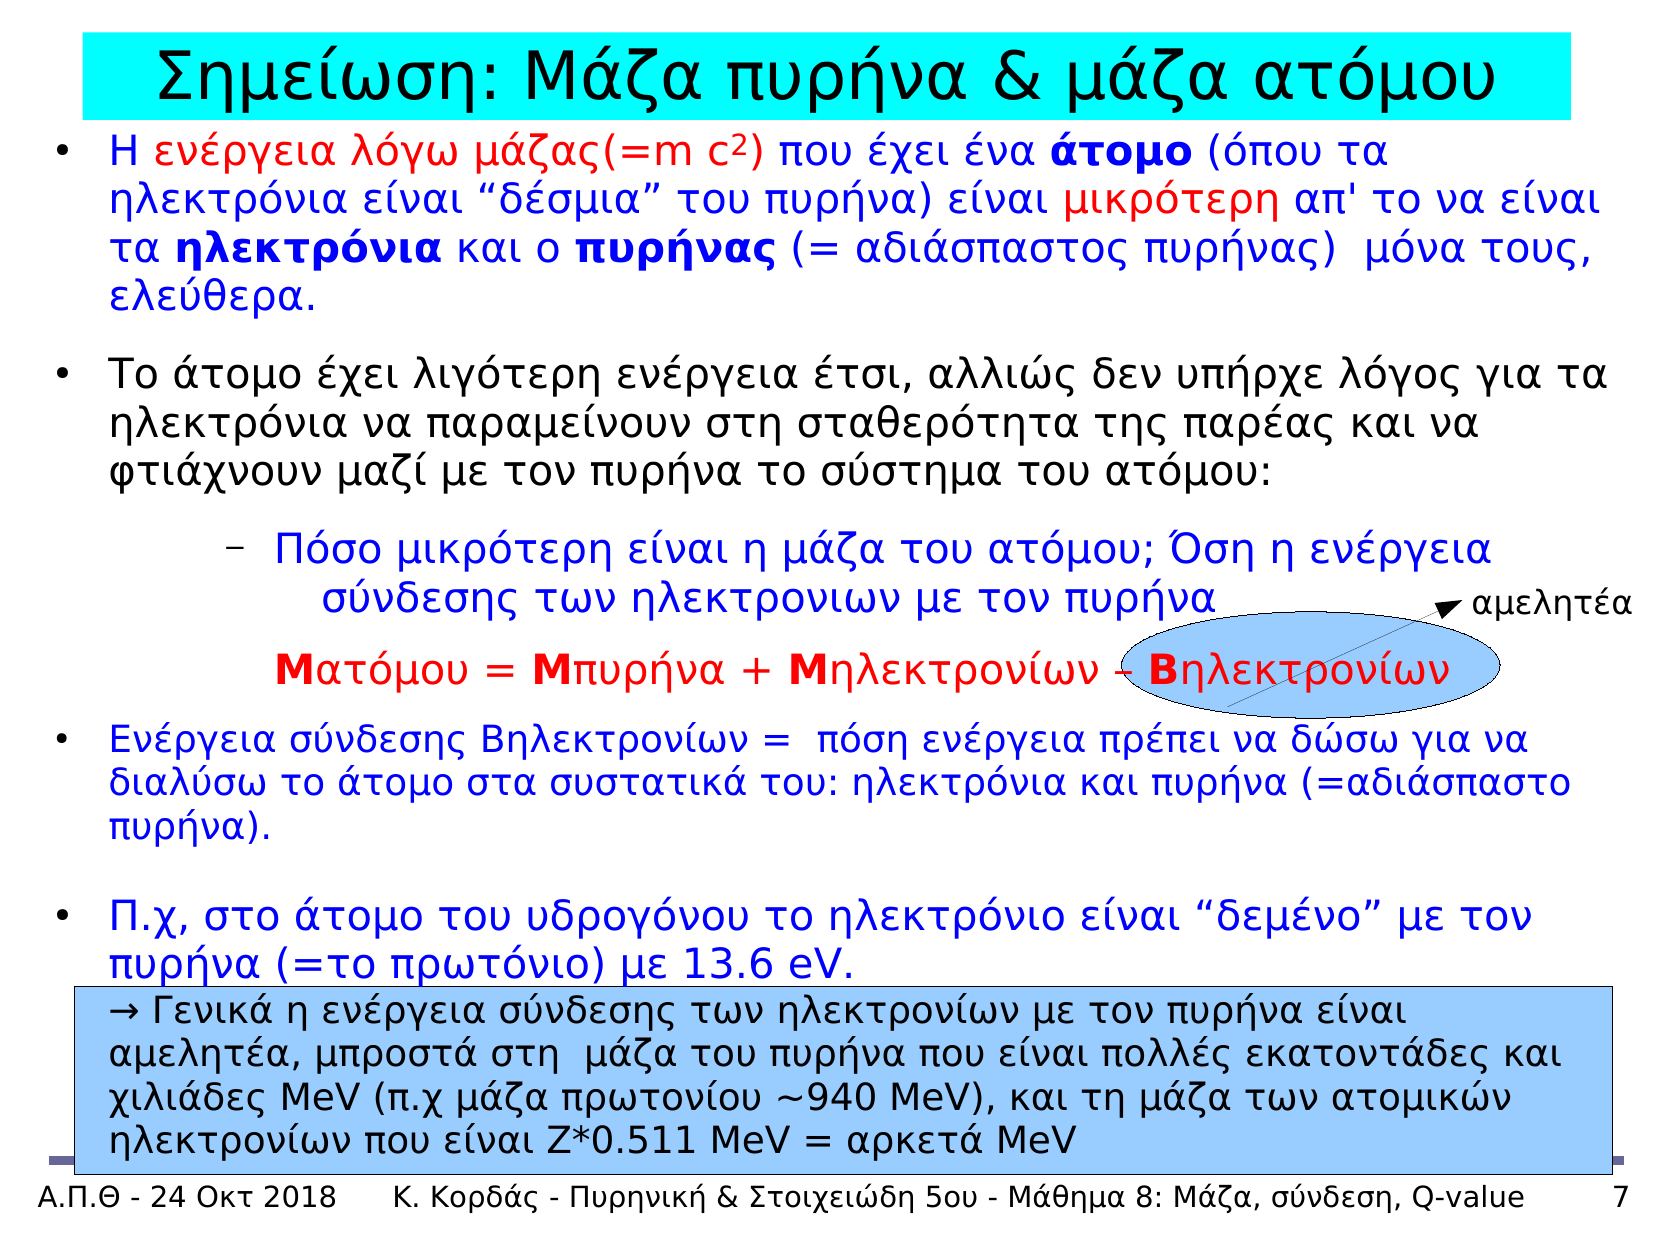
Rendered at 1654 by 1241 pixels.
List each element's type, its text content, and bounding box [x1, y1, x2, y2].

title Σημείωση: Mάζα πυρήνα & μάζα ατόμου [82, 32, 1571, 120]
list Η ενέργεια λόγω μάζας(=m c2) που έχει ένα άτομο (όπου τα ηλεκτρόνια είναι “δέσμια” του πυρήνα) είναι μικρότερη απ' το να είναι τα ηλεκτρόνια και ο πυρήνας (= αδιάσπαστος πυρήνας) μόνα τους, ελεύθερα. Το άτομο έχει λιγότερη ενέργεια έτσι, αλλιώς δεν υπήρχε λόγος για τα ηλεκτρόνια να παραμείνουν στη σταθερότητα της παρέας και να φτιάχνουν μαζί με τον πυρήνα το σύστημα του ατόμου: Πόσο μικρότερη είναι η μάζα του ατόμου; Όση η ενέργεια σύνδεσης των ηλεκτρονιων με τον πυρήνα Mατόμου = Μπυρήνα + Μηλεκτρονίων – Βηλεκτρονίων Ενέργεια σύνδεσης Bηλεκτρονίων = πόση ενέργεια πρέπει να δώσω για να διαλύσω το άτομο στα συστατικά του: ηλεκτρόνια και πυρήνα (=αδιάσπαστο πυρήνα). Π.χ, στο άτομο του υδρογόνου το ηλεκτρόνιο είναι “δεμένο” με τον πυρήνα (=το πρωτόνιο) με 13.6 eV. → Γενικά η ενέργεια σύνδεσης των ηλεκτρονίων με τον πυρήνα είναι αμελητέα, μπροστά στη μάζα του πυρήνα που είναι πολλές εκατοντάδες και χιλιάδες MeV (π.χ μάζα πρωτονίου ~940 MeV), και τη μάζα των ατομικών ηλεκτρονίων που είναι Ζ*0.511 ΜeV = αρκετά MeV [37, 126, 1613, 1164]
text_box [74, 1164, 1613, 1175]
text_box αμελητέα [1456, 576, 1649, 630]
